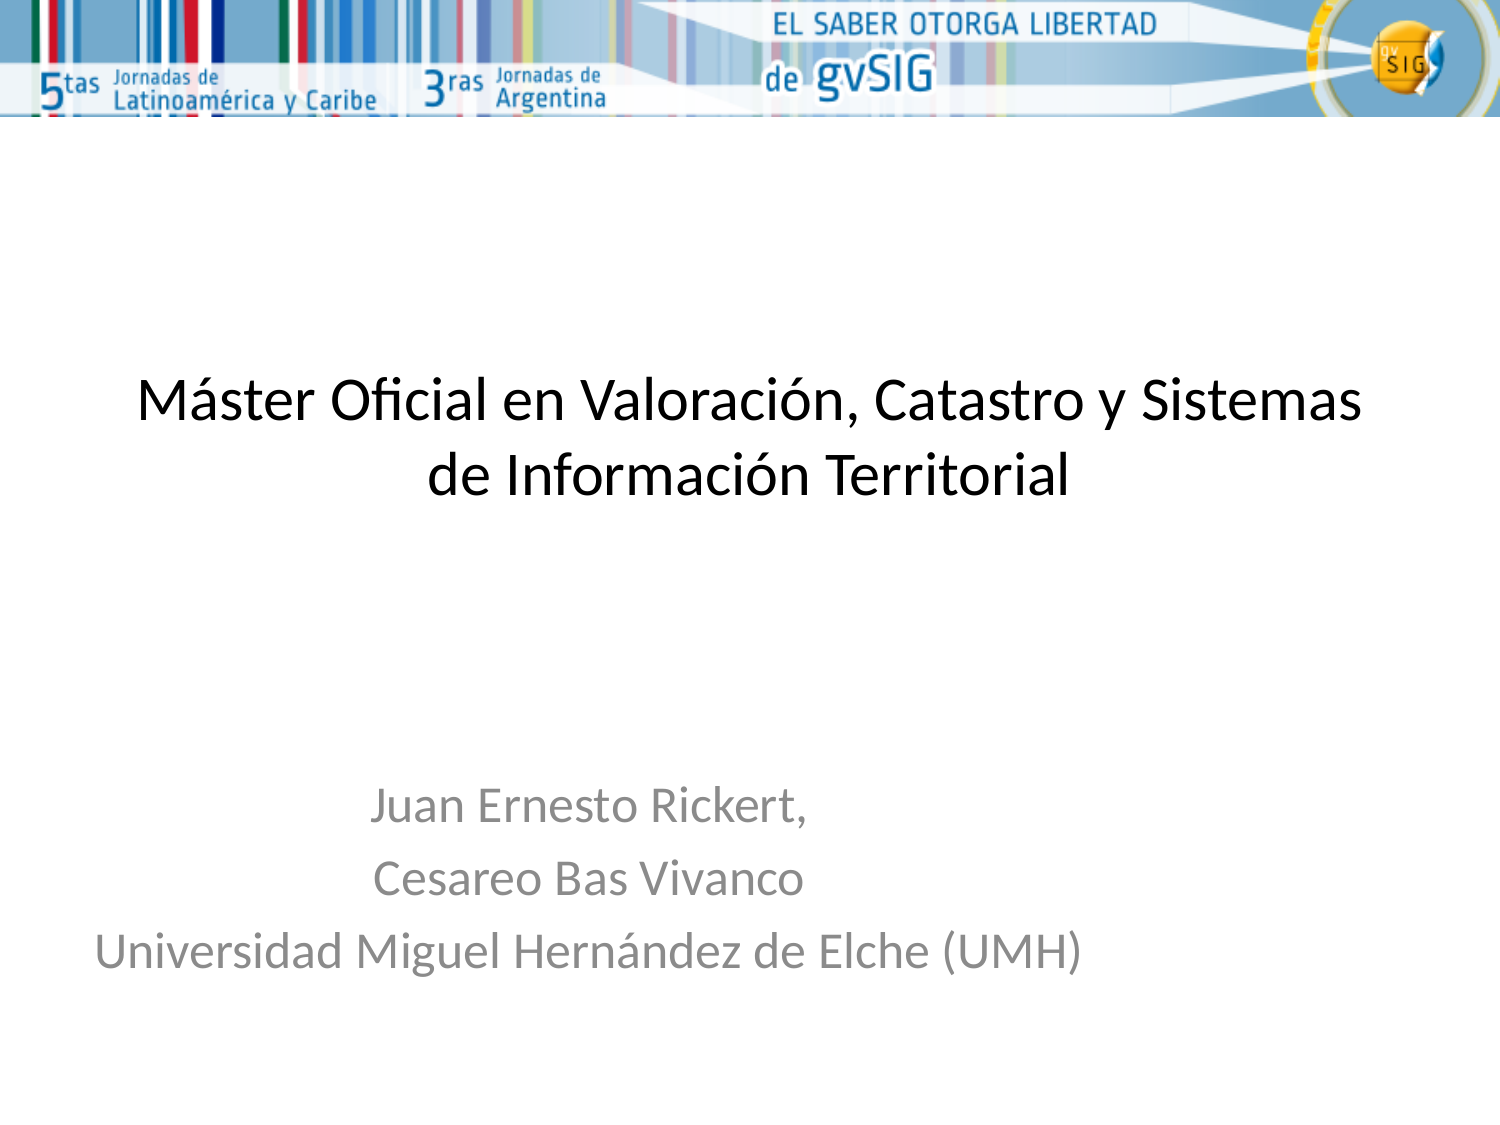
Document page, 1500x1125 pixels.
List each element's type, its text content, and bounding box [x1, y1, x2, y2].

title Máster Oficial en Valoración, Catastro y Sistemas de Información Territorial [112, 349, 1388, 591]
picture [0, 0, 1500, 117]
subtitle Juan Ernesto Rickert, Cesareo Bas Vivanco Universidad Miguel Hernández de Elche (UMH) [64, 763, 1115, 1051]
